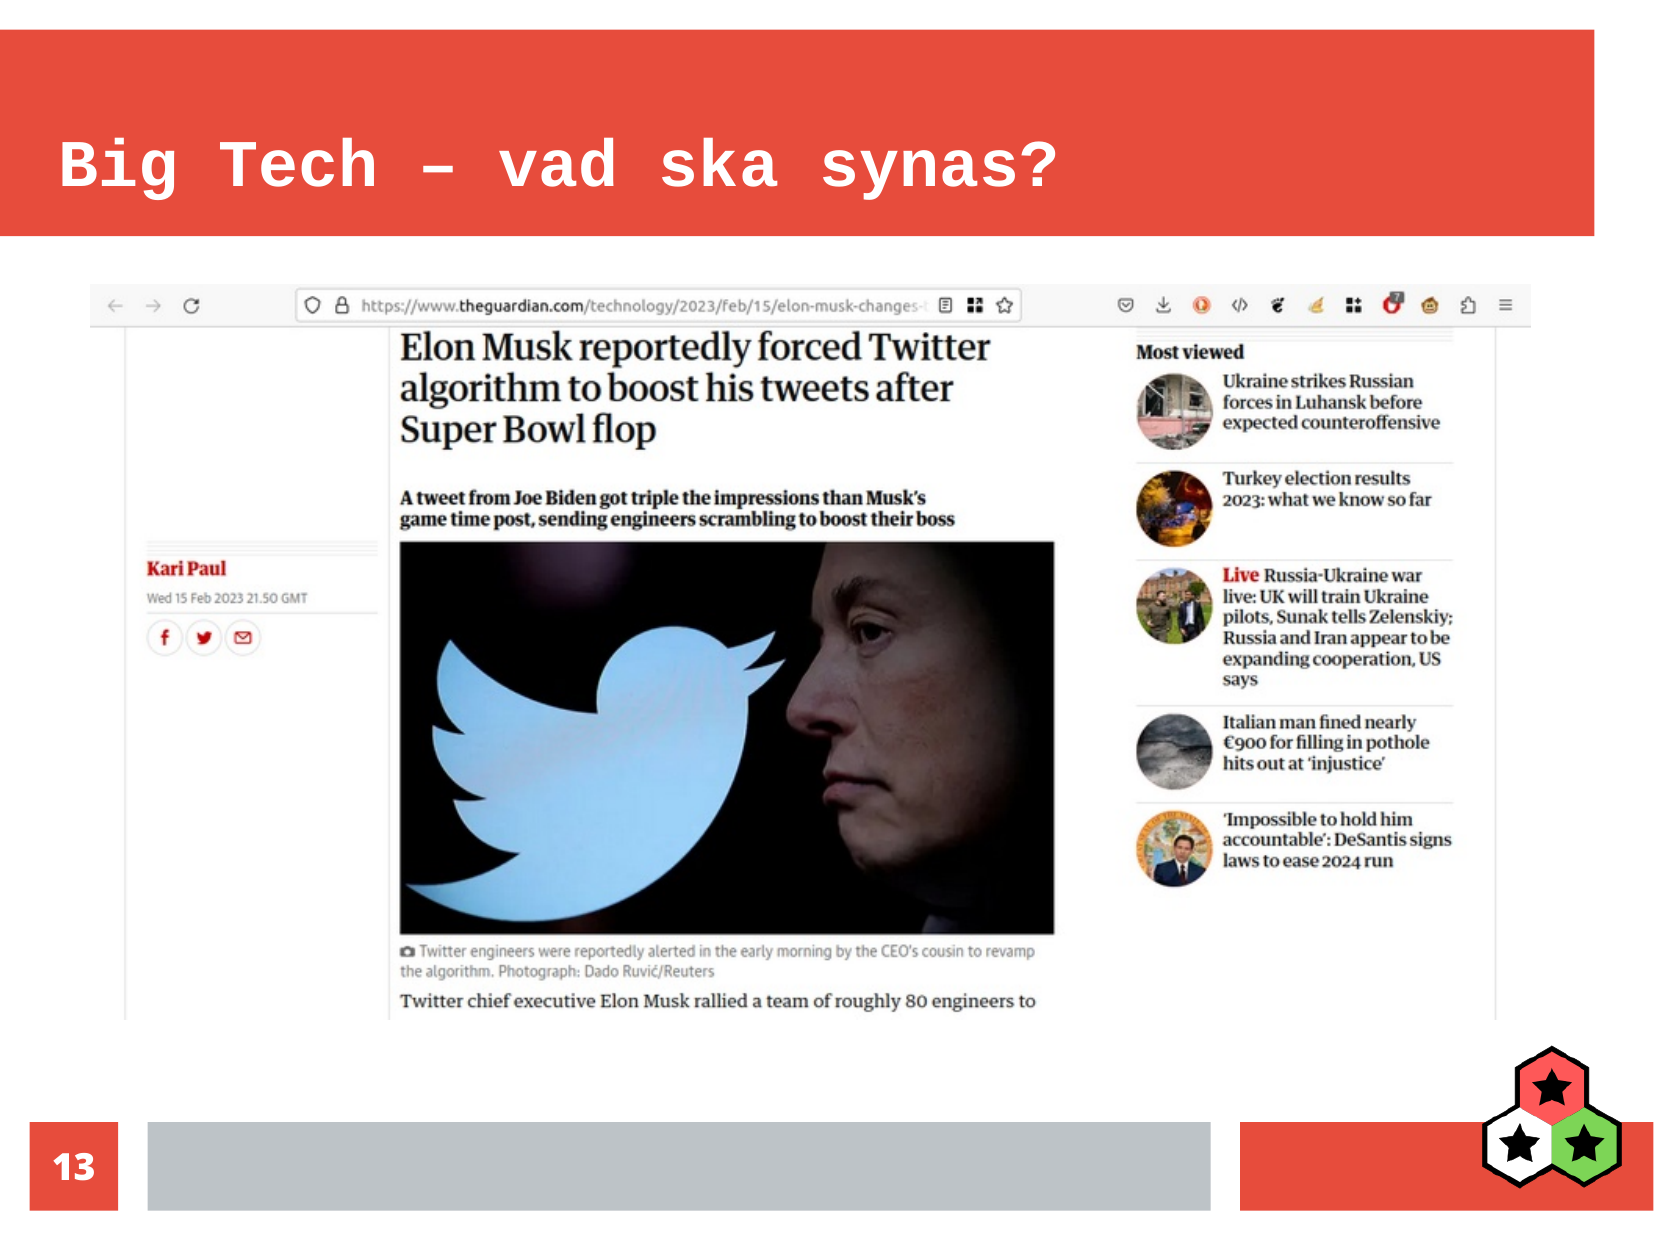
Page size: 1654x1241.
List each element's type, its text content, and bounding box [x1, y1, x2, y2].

picture [90, 284, 1531, 1020]
picture [1463, 1028, 1640, 1205]
title Big Tech – vad ska synas? [59, 59, 1595, 207]
